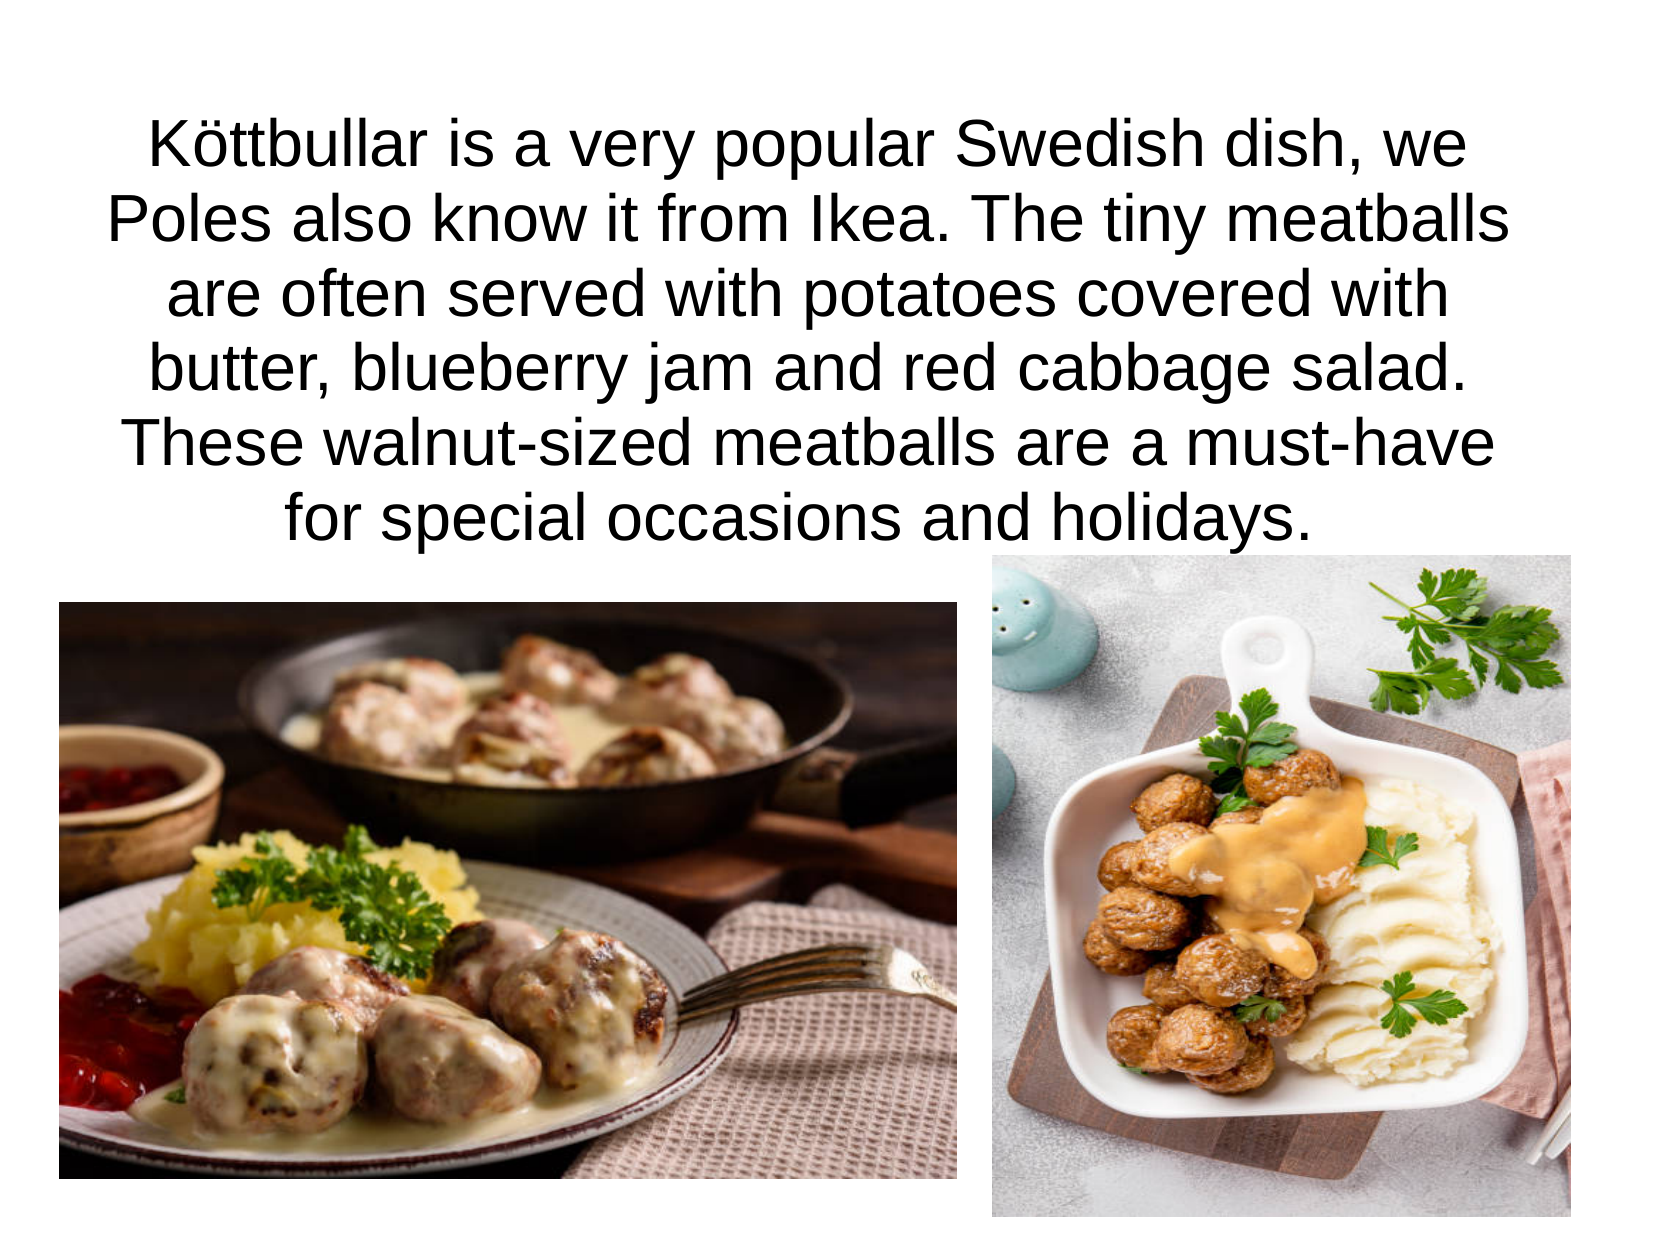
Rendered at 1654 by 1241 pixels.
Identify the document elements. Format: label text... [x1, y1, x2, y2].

title Köttbullar is a very popular Swedish dish, we Poles also know it from Ikea. The tiny meatballs are often served with potatoes covered with butter, blueberry jam and red cabbage salad. These walnut-sized meatballs are a must-have for special occasions and holidays. [82, 106, 1536, 658]
picture [992, 555, 1571, 1217]
picture [59, 602, 957, 1179]
